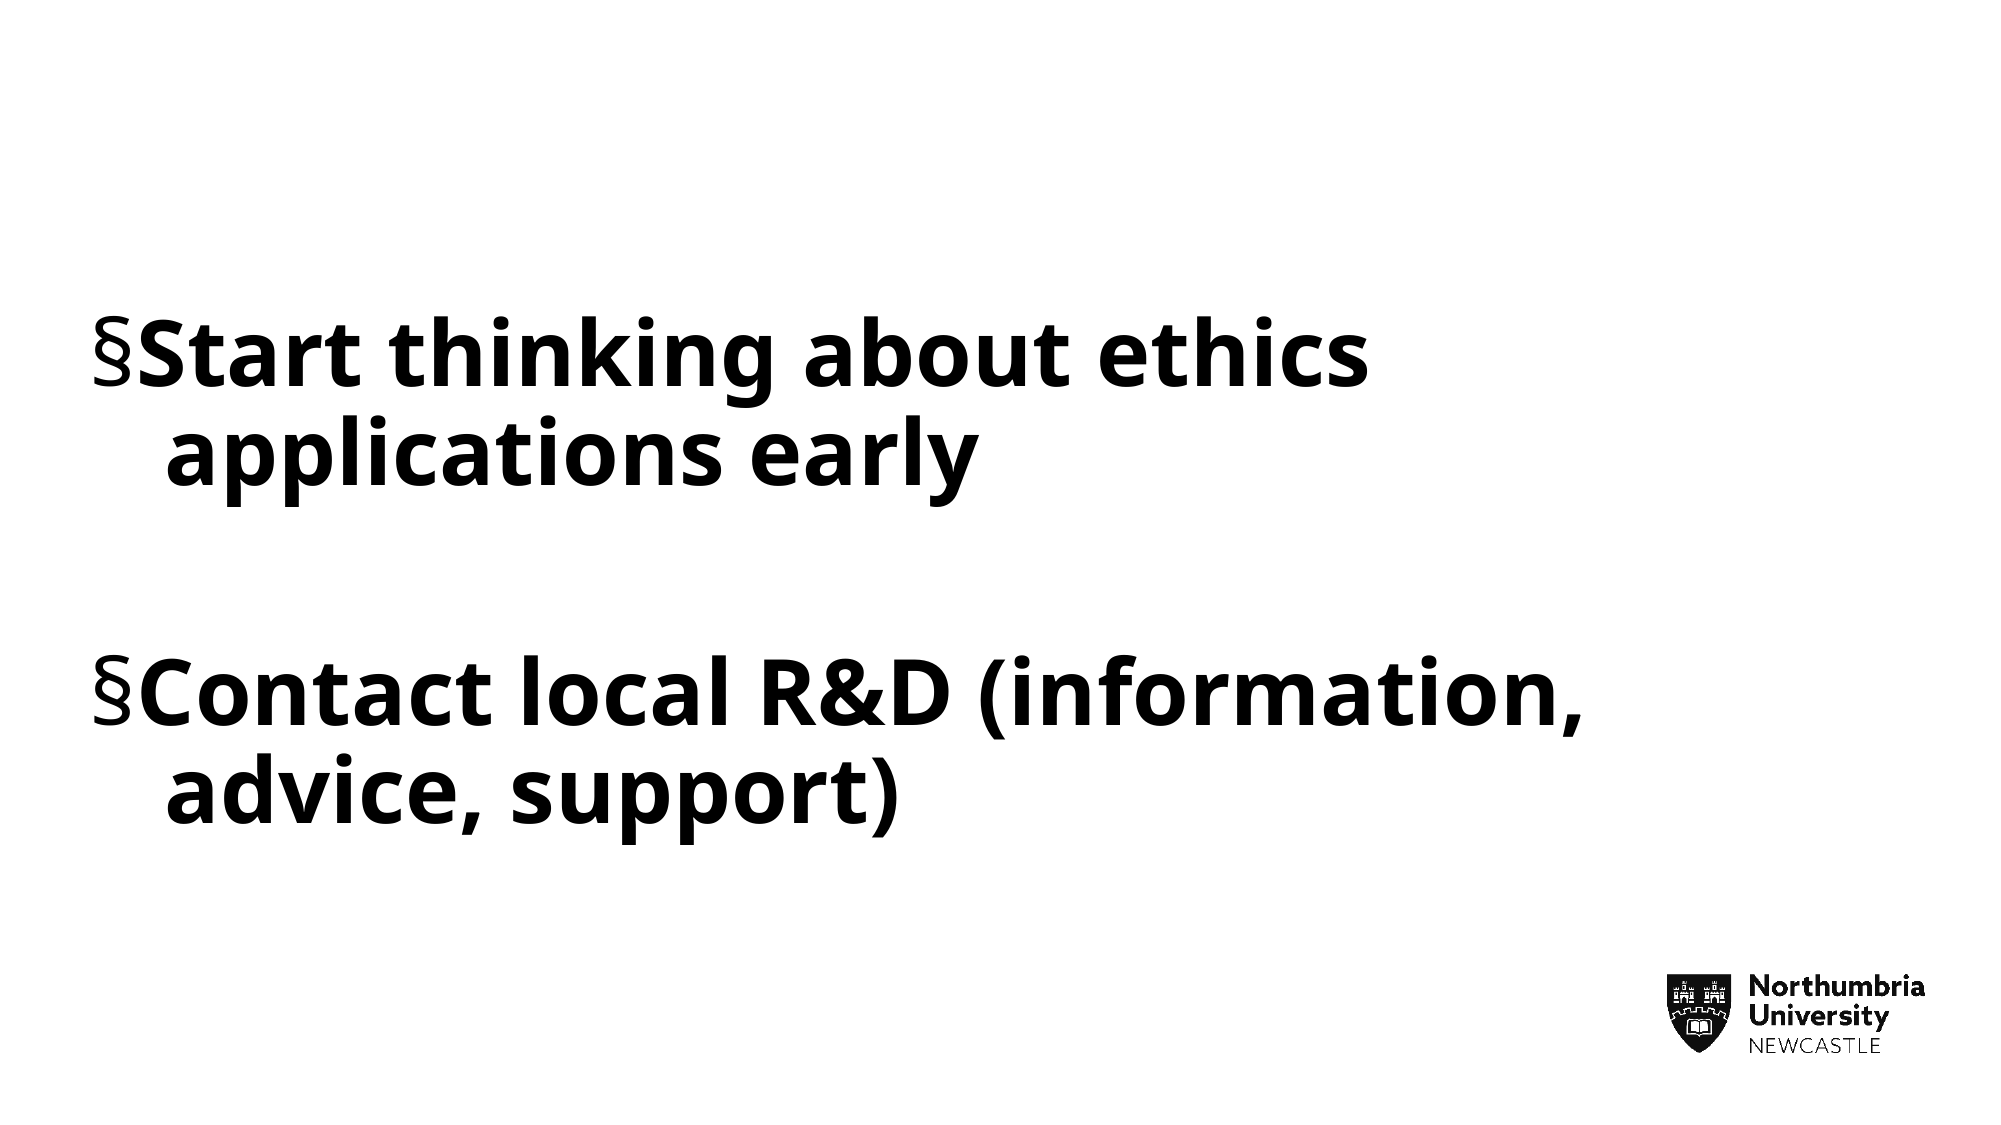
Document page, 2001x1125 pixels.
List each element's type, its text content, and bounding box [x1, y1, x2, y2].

list Start thinking about ethics applications early Contact local R&D (information, advice, support) [74, 299, 1923, 948]
